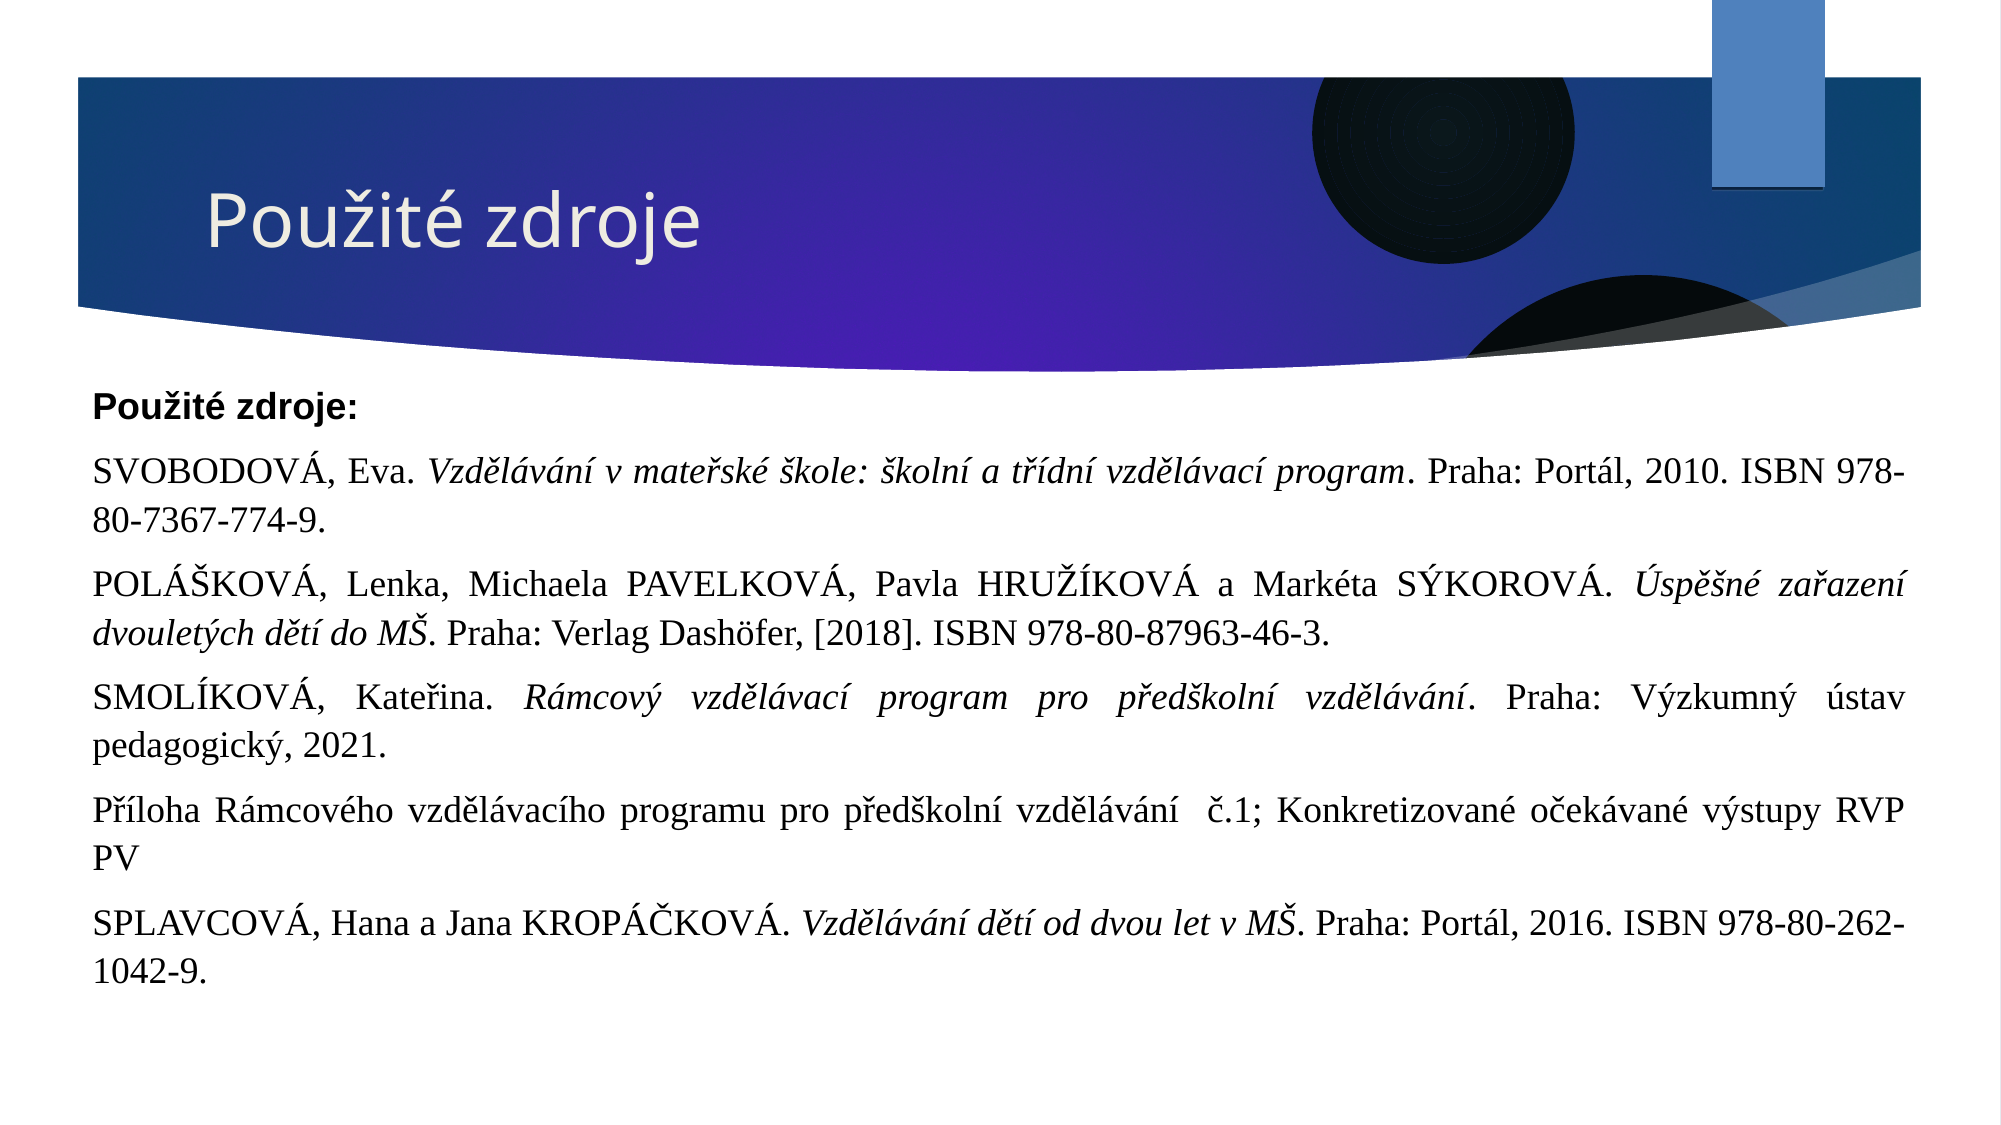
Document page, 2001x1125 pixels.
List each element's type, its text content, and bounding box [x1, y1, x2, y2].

title Použité zdroje [189, 159, 1627, 276]
text_box Použité zdroje: SVOBODOVÁ, Eva. Vzdělávání v mateřské škole: školní a třídní vzdělávací program. Praha: Portál, 2010. ISBN 978-80-7367-774-9. POLÁŠKOVÁ, Lenka, Michaela PAVELKOVÁ, Pavla HRUŽÍKOVÁ a Markéta SÝKOROVÁ. Úspěšné zařazení dvouletých dětí do MŠ. Praha: Verlag Dashöfer, [2018]. ISBN 978-80-87963-46-3. SMOLÍKOVÁ, Kateřina. Rámcový vzdělávací program pro předškolní vzdělávání. Praha: Výzkumný ústav pedagogický, 2021. Příloha Rámcového vzdělávacího programu pro předškolní vzdělávání č.1; Konkretizované očekávané výstupy RVP PV SPLAVCOVÁ, Hana a Jana KROPÁČKOVÁ. Vzdělávání dětí od dvou let v MŠ. Praha: Portál, 2016. ISBN 978-80-262-1042-9. [77, 370, 1923, 1015]
